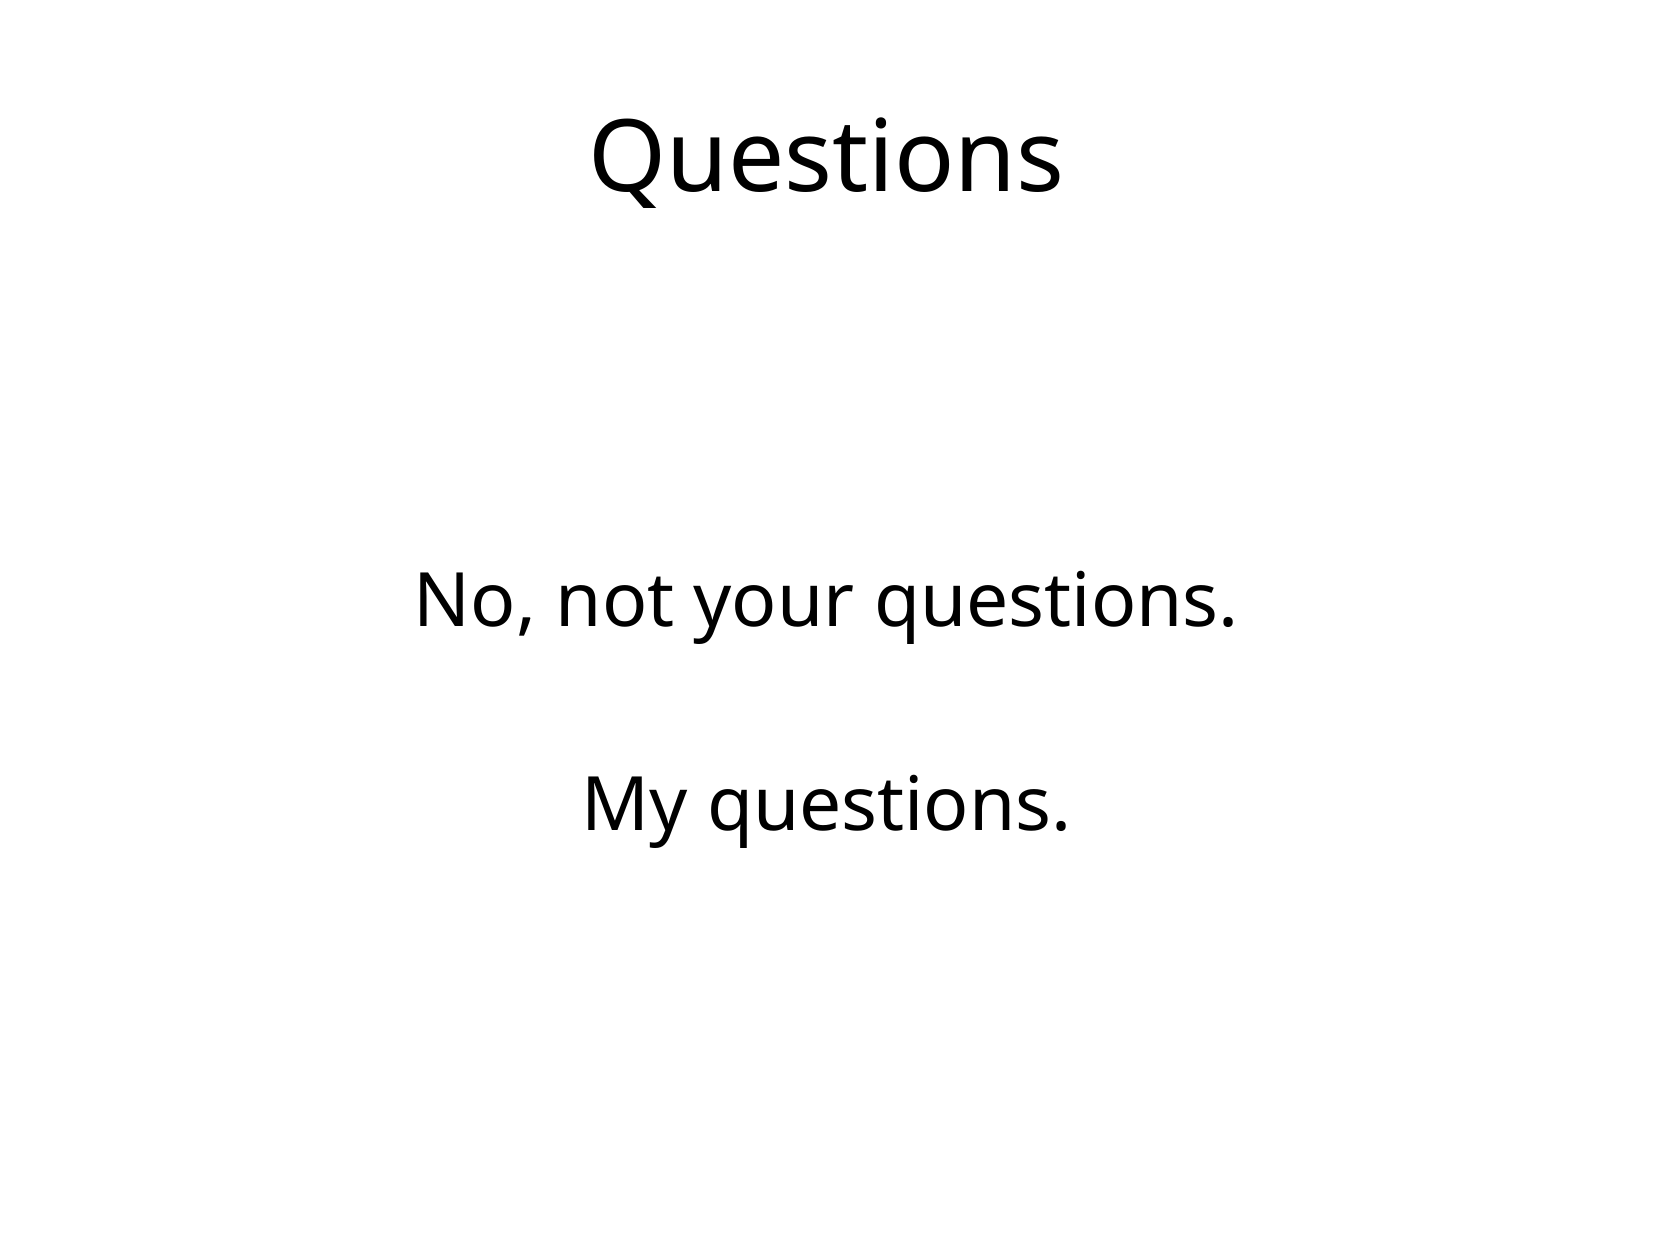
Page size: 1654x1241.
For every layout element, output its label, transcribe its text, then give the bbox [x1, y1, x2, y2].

title Questions [82, 56, 1571, 250]
subtitle No, not your questions. My questions. [82, 297, 1571, 1102]
